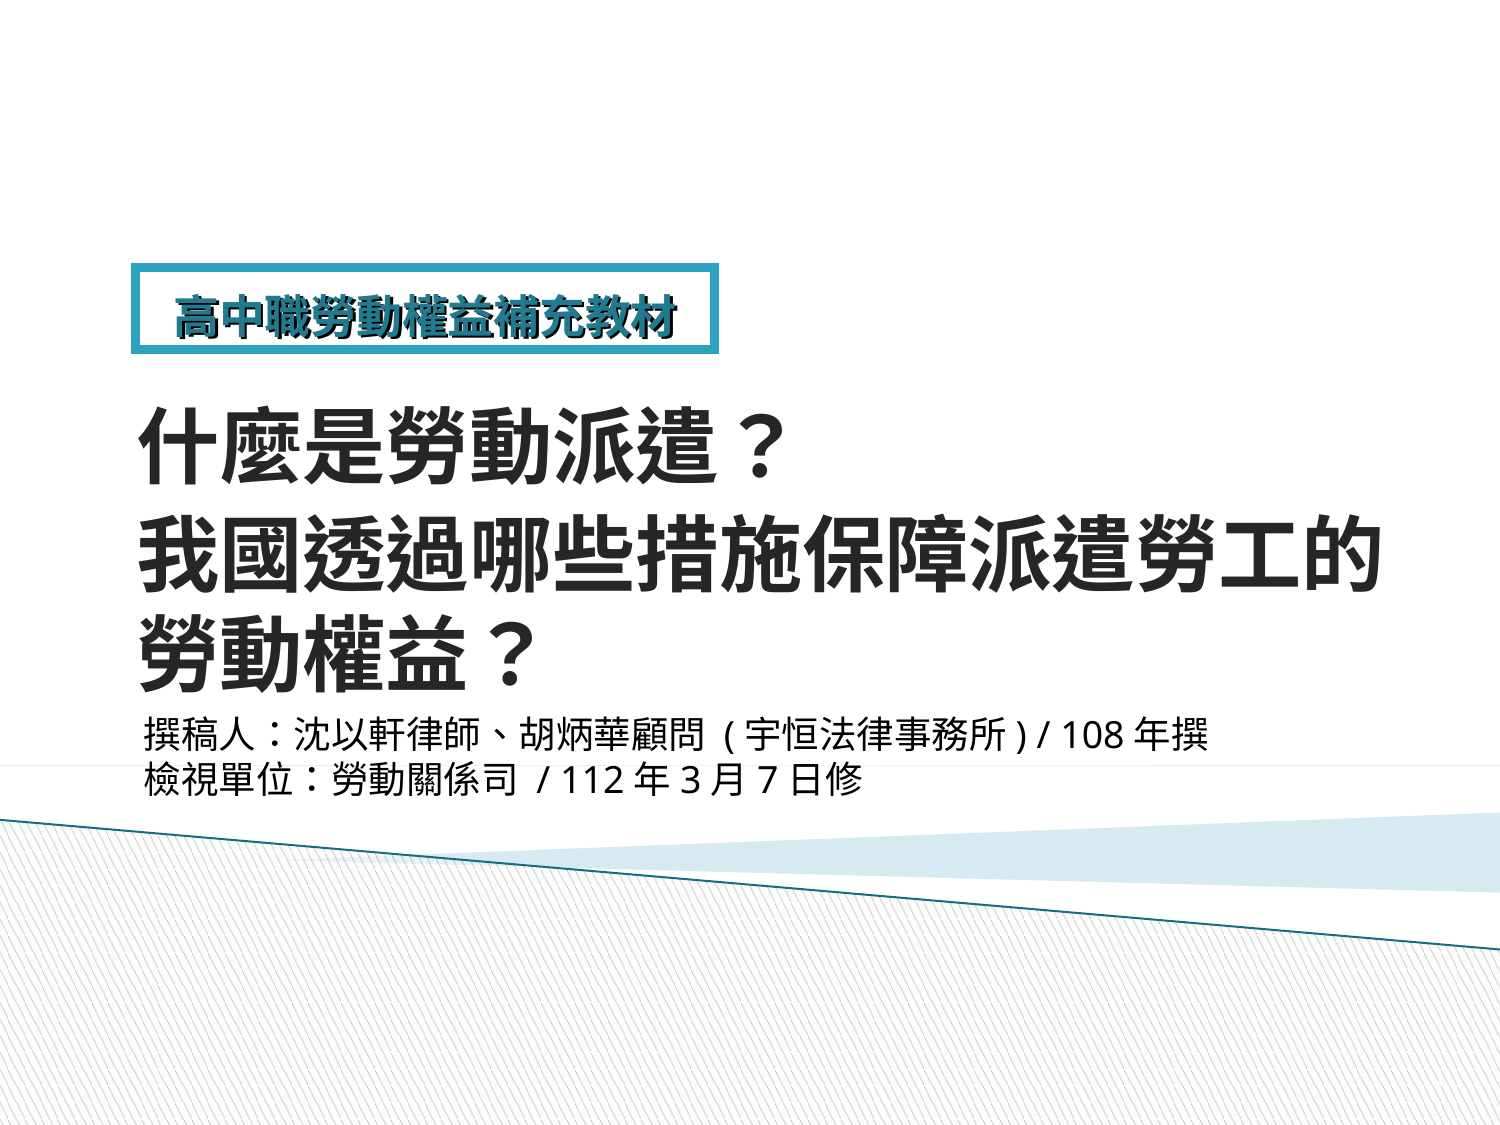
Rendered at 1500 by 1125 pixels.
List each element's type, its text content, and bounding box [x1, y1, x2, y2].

subtitle 什麼是勞動派遣？ 我國透過哪些措施保障派遣勞工的勞動權益？ [128, 386, 1404, 684]
title 高中職勞動權益補充教材 [135, 267, 715, 350]
text_box [1418, 1051, 1479, 1112]
text_box 撰稿人：沈以軒律師、胡炳華顧問 (宇恒法律事務所) / 108年撰 檢視單位：勞動關係司 / 112年3月7日修 [128, 703, 1407, 810]
